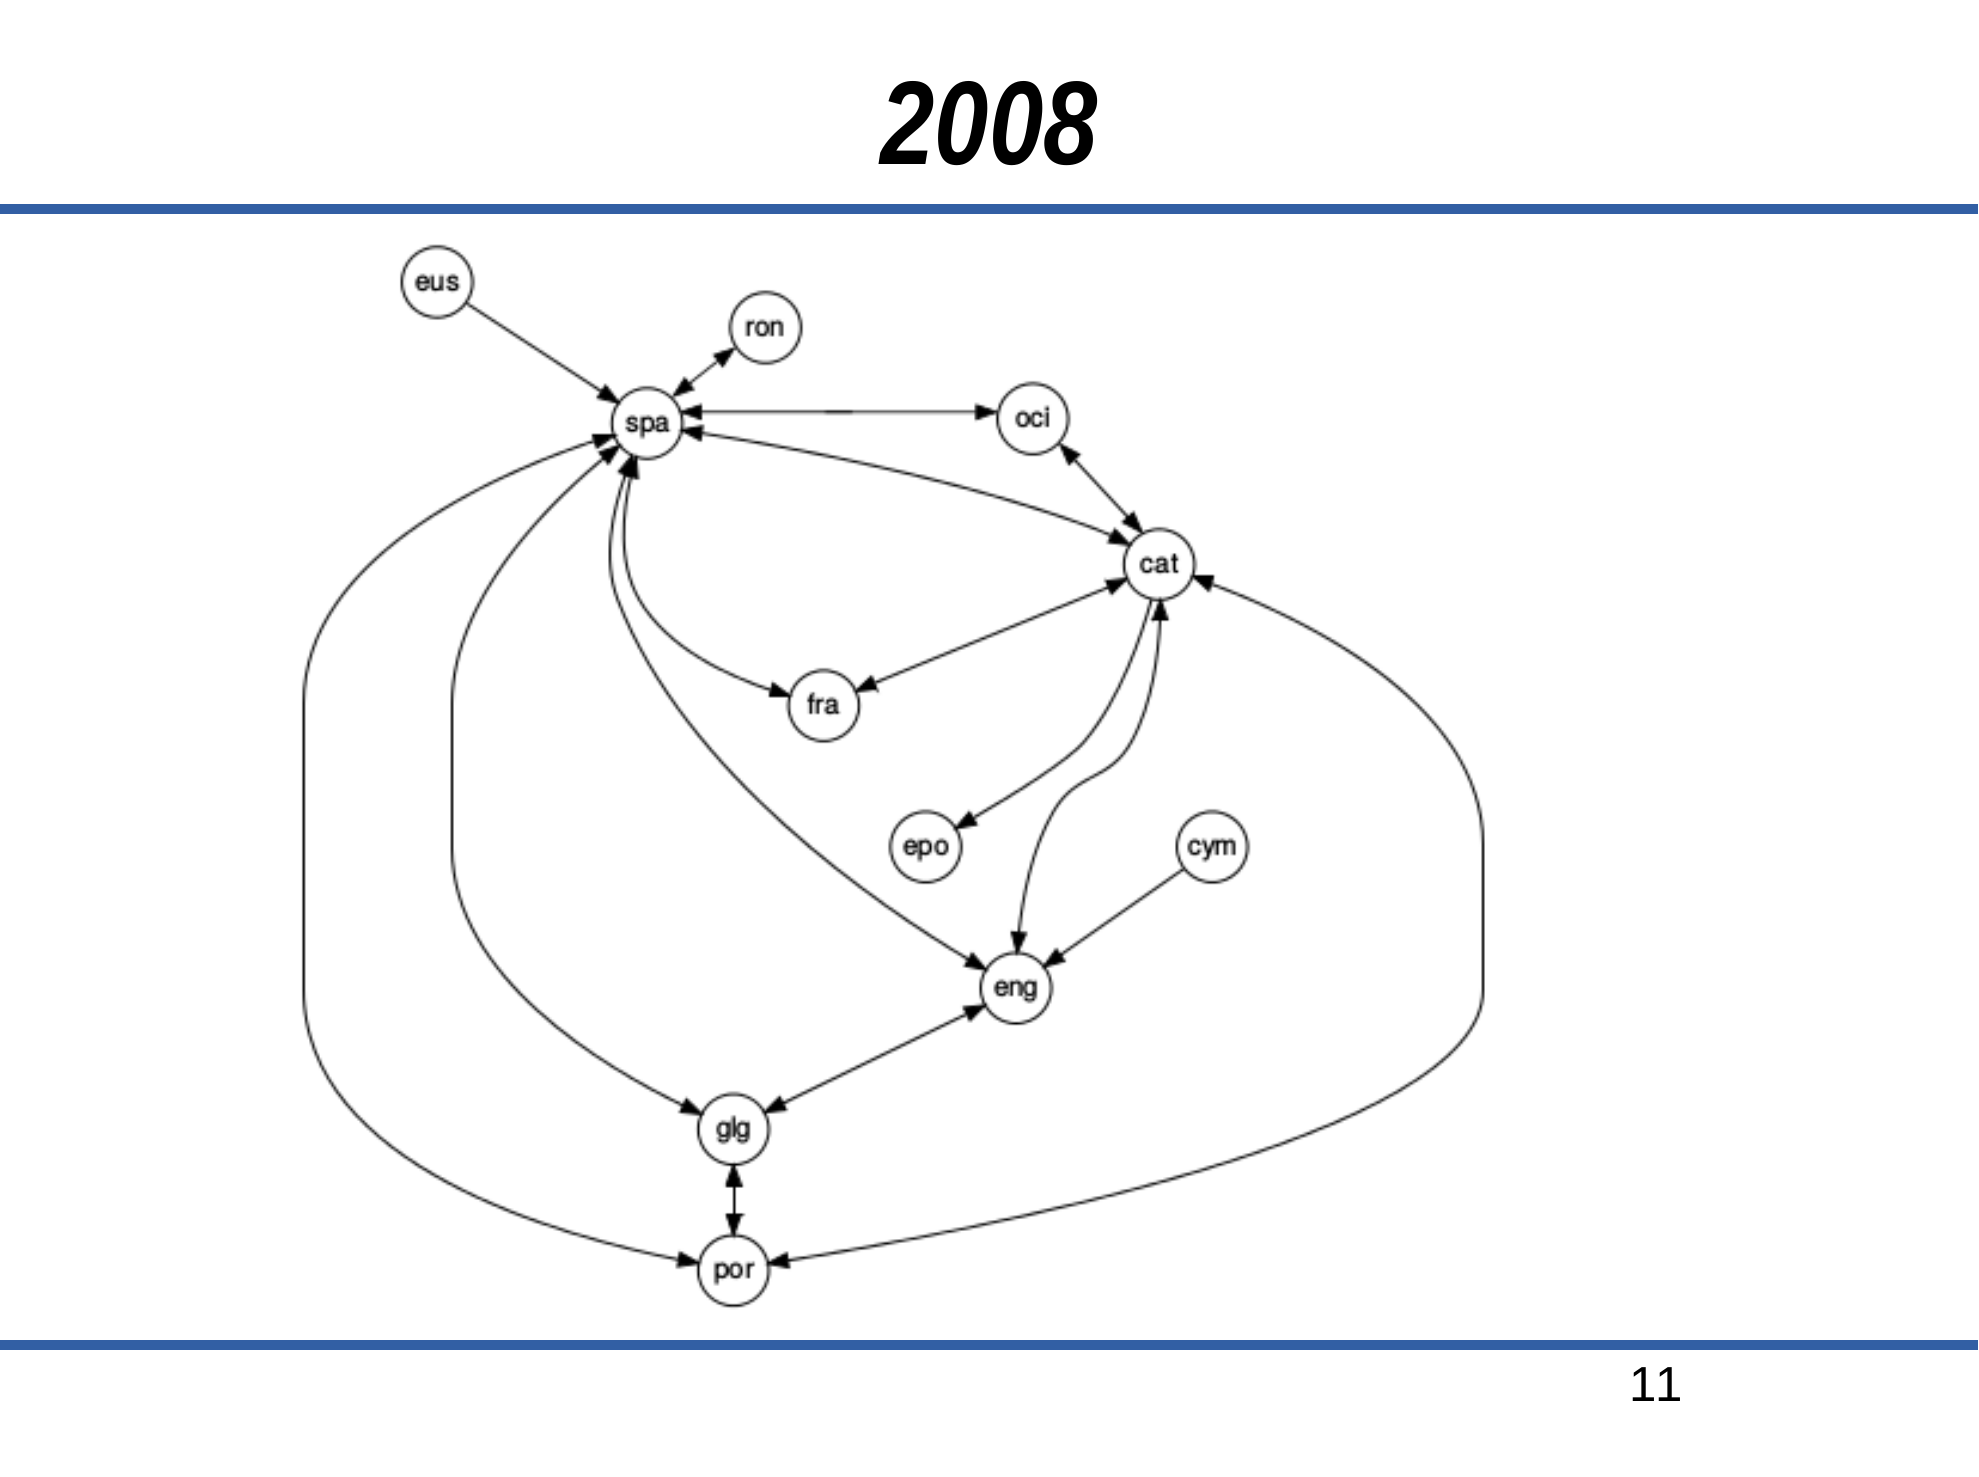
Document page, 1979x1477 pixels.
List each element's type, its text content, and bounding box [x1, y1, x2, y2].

picture [253, 222, 1595, 1329]
title 2008 [0, 30, 1979, 203]
